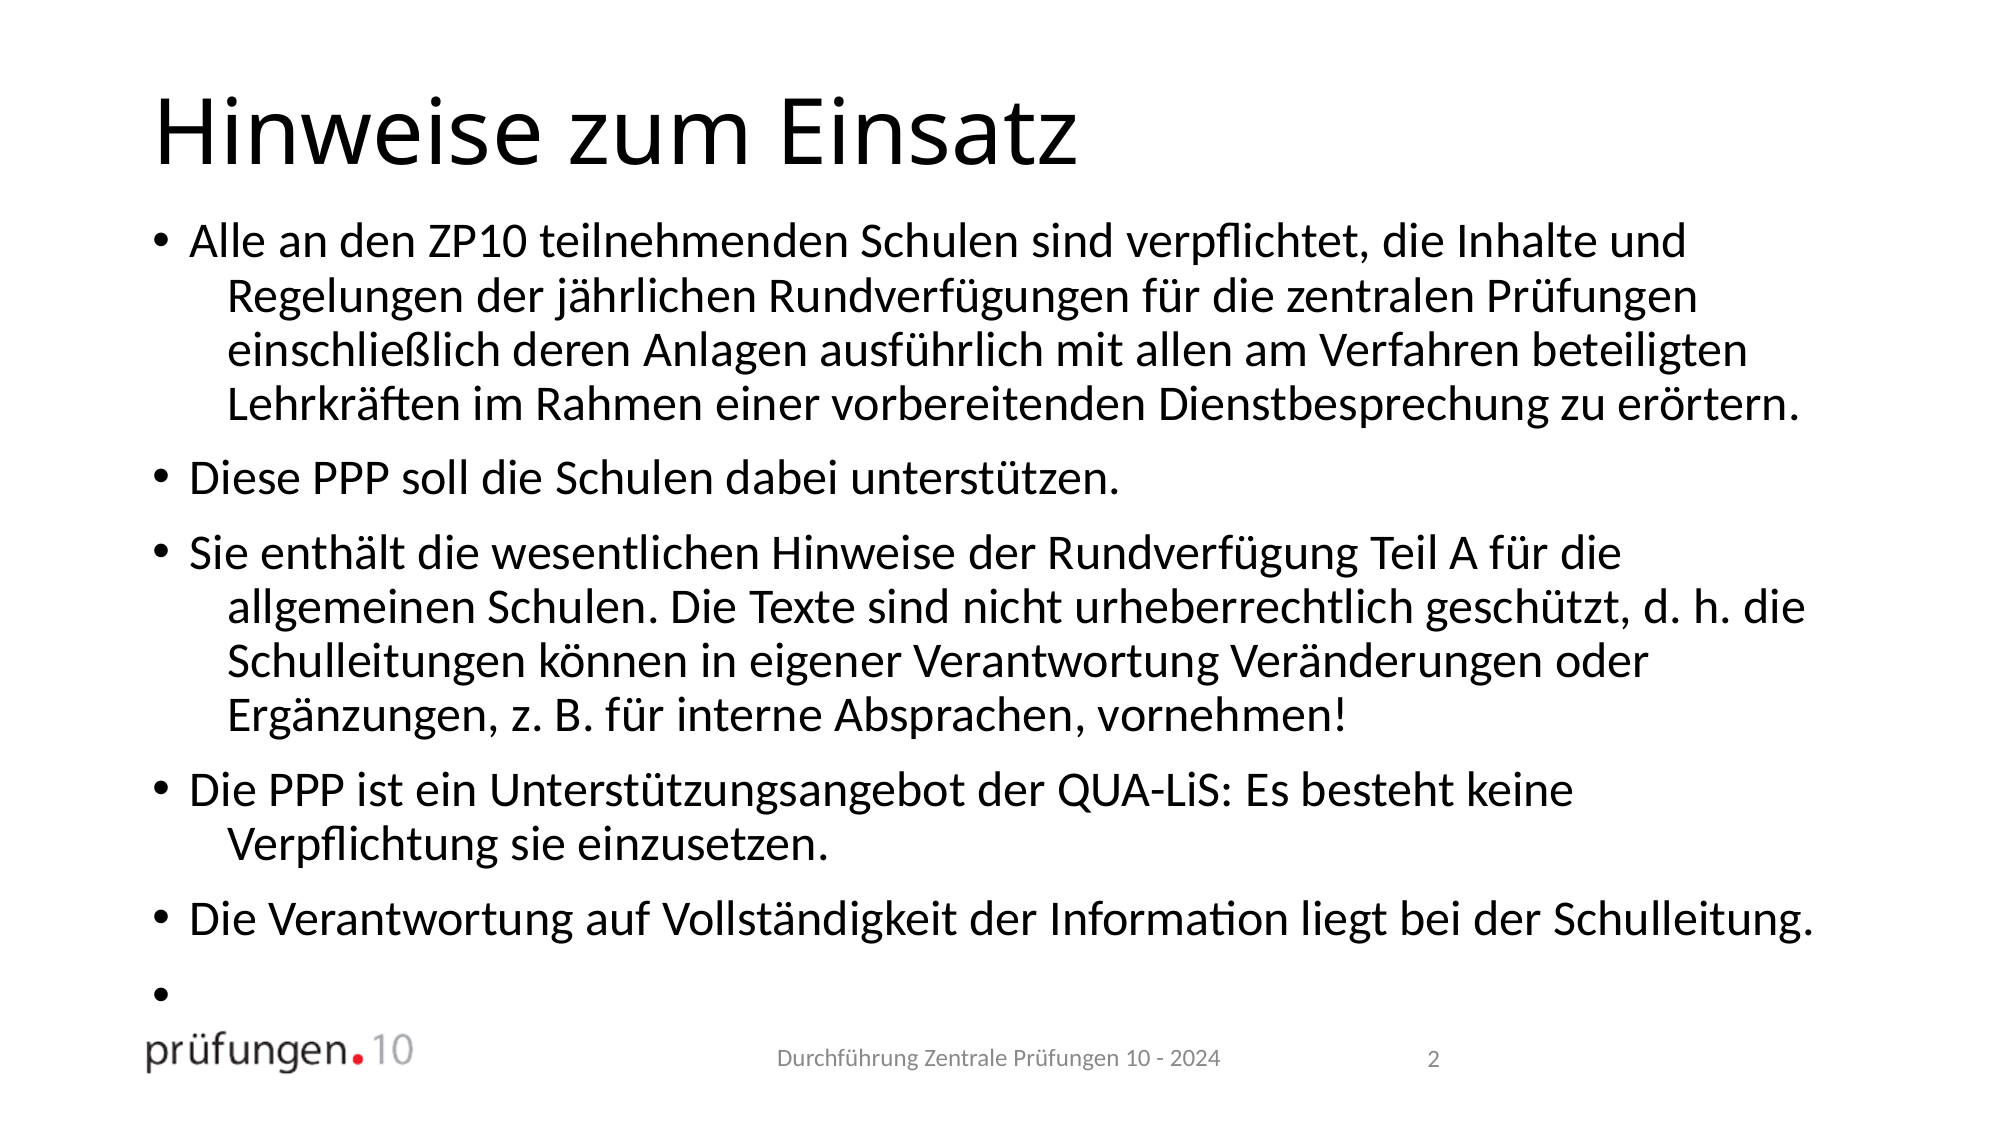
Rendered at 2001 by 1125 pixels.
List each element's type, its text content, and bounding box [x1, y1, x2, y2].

title Hinweise zum Einsatz [137, 77, 1863, 193]
text_box [1412, 1027, 1863, 1088]
list Alle an den ZP10 teilnehmenden Schulen sind verpflichtet, die Inhalte und Regelungen der jährlichen Rundverfügungen für die zentralen Prüfungen einschließlich deren Anlagen ausführlich mit allen am Verfahren beteiligten Lehrkräften im Rahmen einer vorbereitenden Dienstbesprechung zu erörtern. Diese PPP soll die Schulen dabei unterstützen. Sie enthält die wesentlichen Hinweise der Rundverfügung Teil A für die allgemeinen Schulen. Die Texte sind nicht urheberrechtlich geschützt, d. h. die Schulleitungen können in eigener Verantwortung Veränderungen oder Ergänzungen, z. B. für interne Absprachen, vornehmen! Die PPP ist ein Unterstützungsangebot der QUA-LiS: Es besteht keine Verpflichtung sie einzusetzen. Die Verantwortung auf Vollständigkeit der Information liegt bei der Schulleitung. [137, 207, 1863, 1014]
